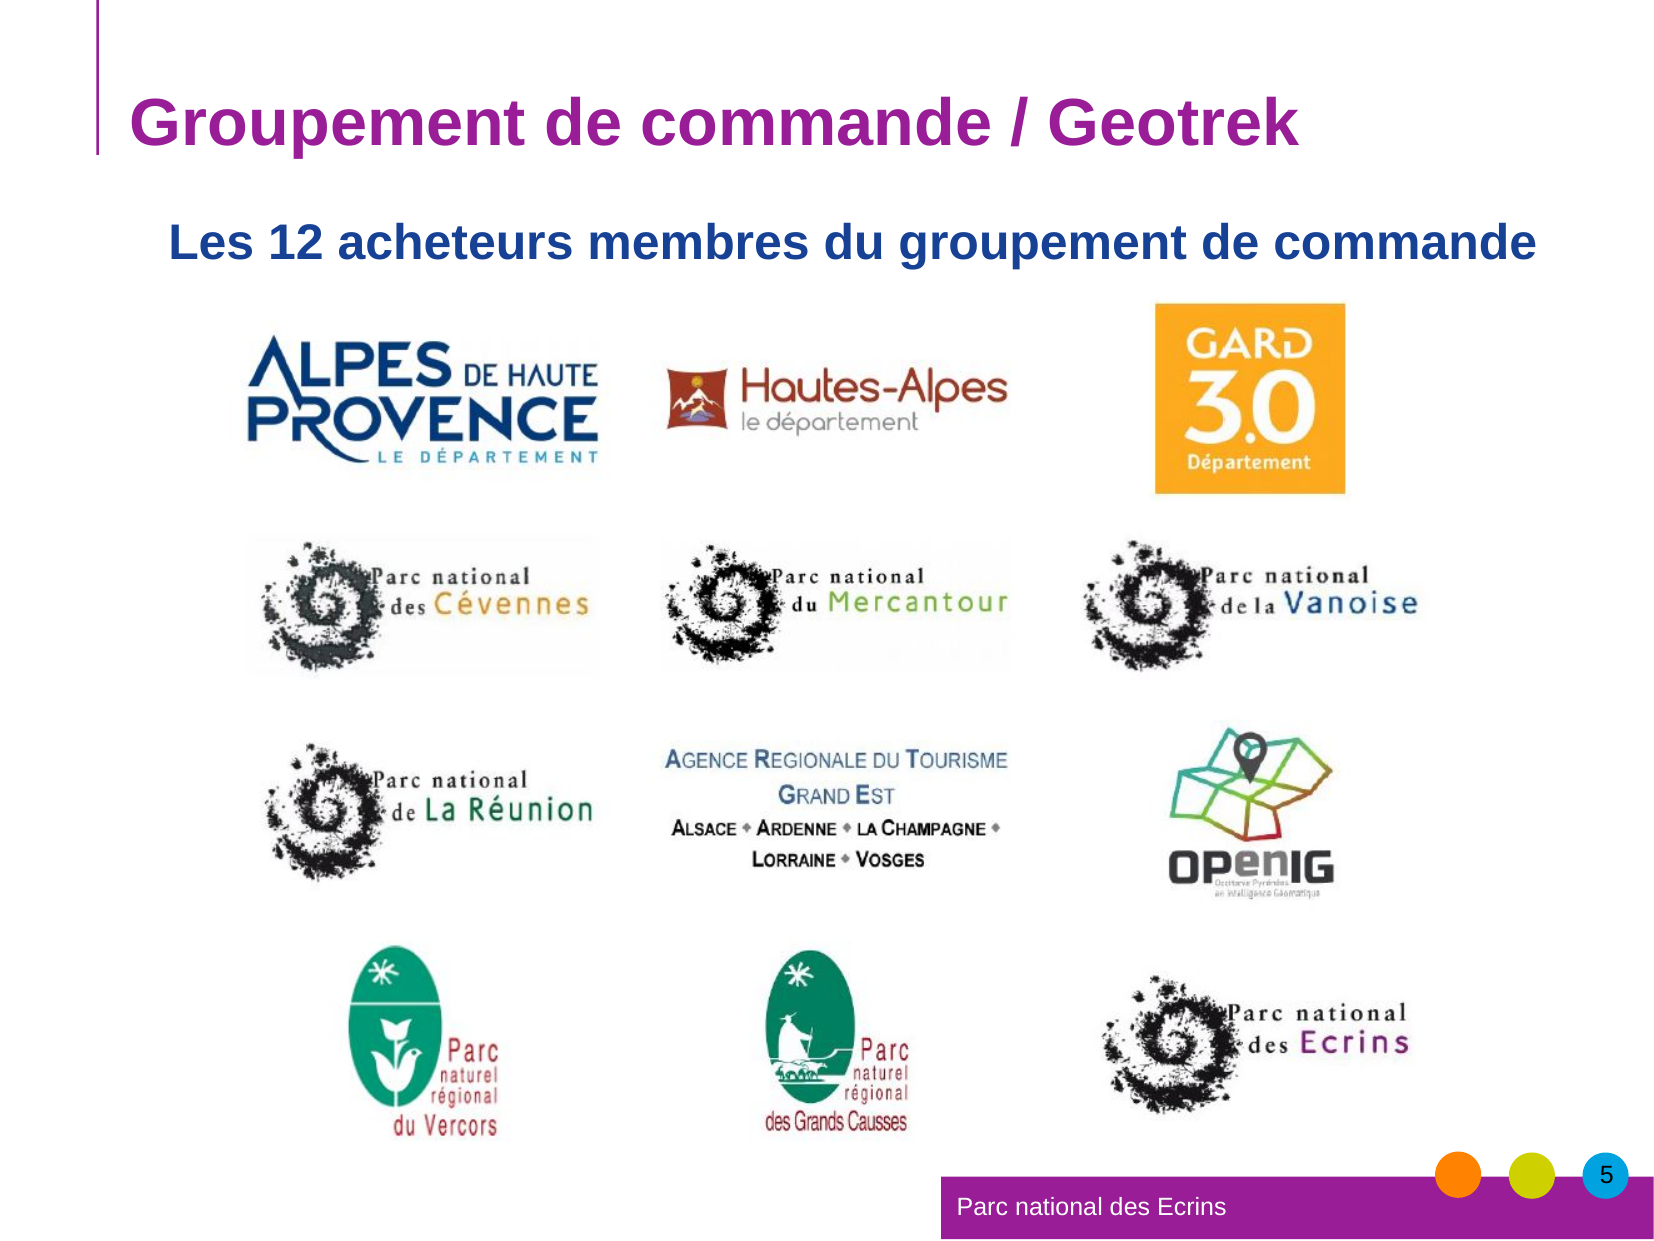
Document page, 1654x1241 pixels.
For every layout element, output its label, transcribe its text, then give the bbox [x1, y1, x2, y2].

picture [230, 280, 1453, 1152]
title Groupement de commande / Geotrek [129, 11, 1619, 160]
text_box Les 12 acheteurs membres du groupement de commande [153, 206, 1636, 355]
